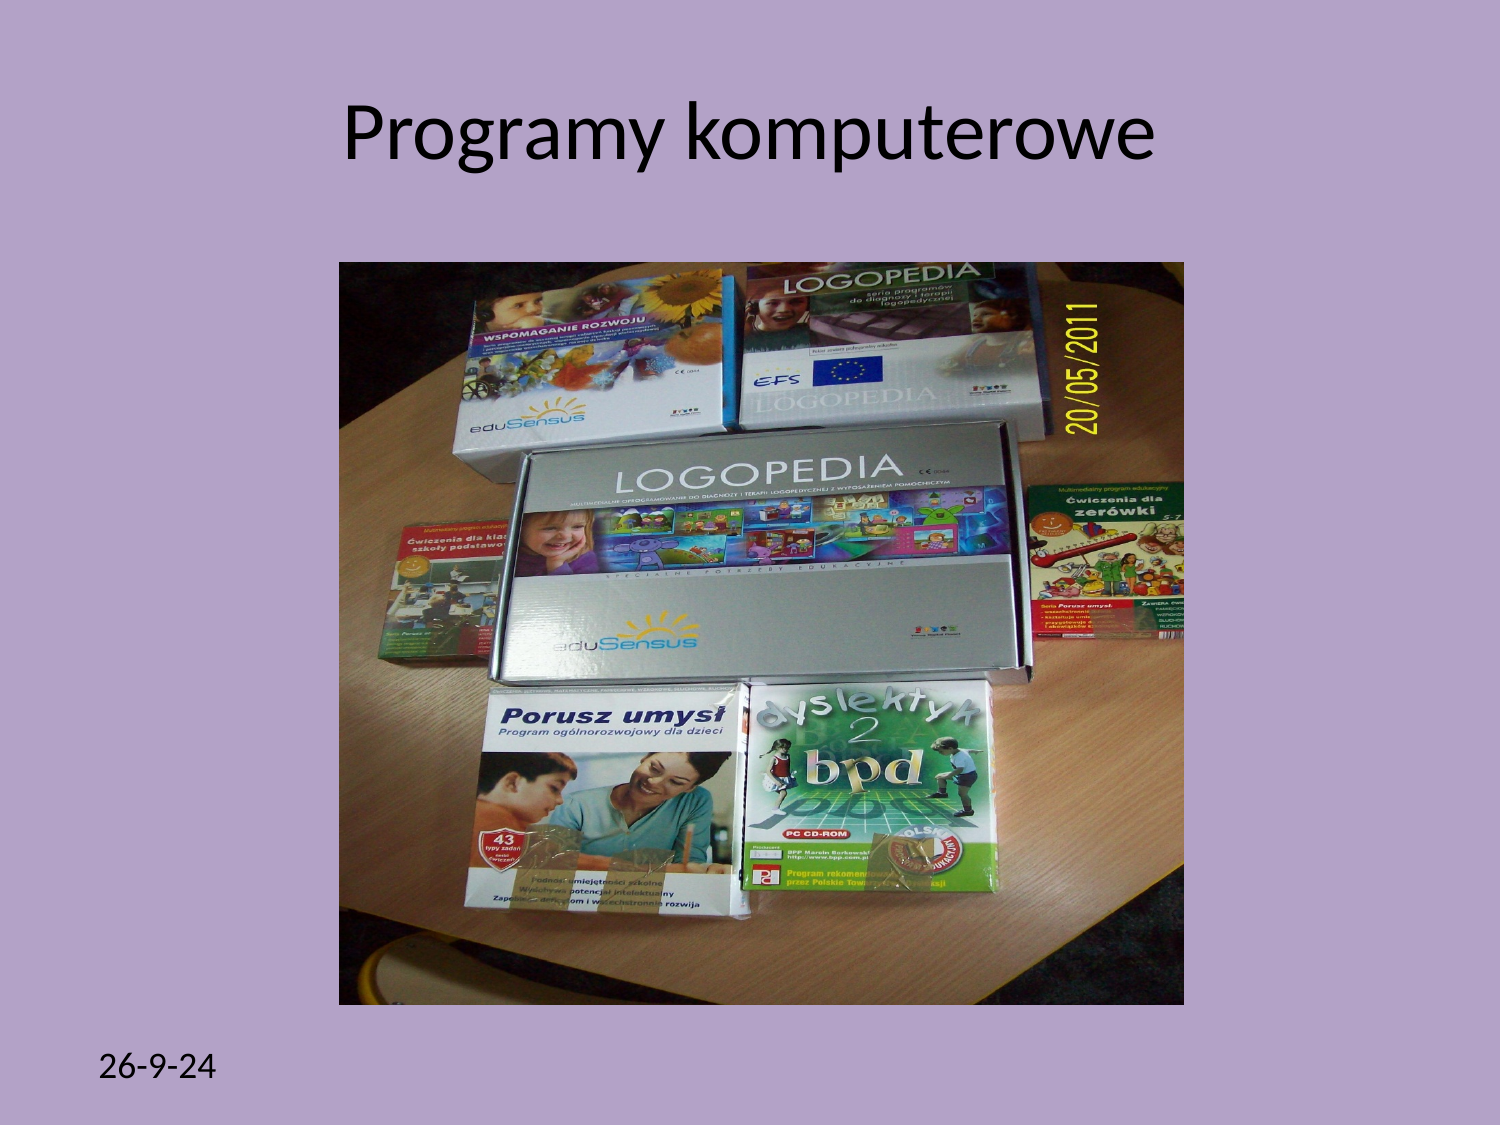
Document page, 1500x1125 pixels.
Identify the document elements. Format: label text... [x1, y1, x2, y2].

picture [339, 262, 1184, 1005]
title Programy komputerowe [75, 45, 1425, 233]
